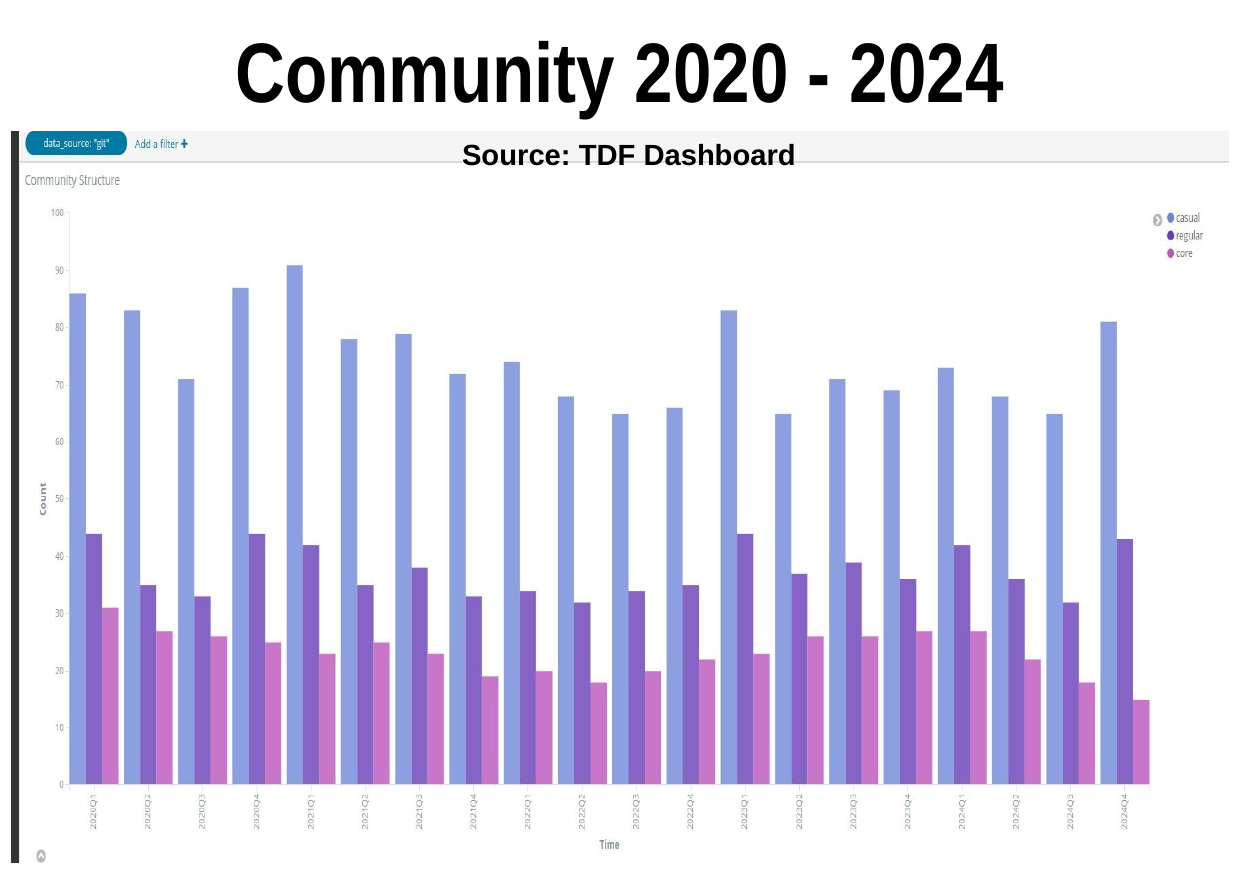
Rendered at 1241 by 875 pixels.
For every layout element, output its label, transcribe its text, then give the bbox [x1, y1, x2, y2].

title Community 2020 - 2024 [11, 12, 1229, 132]
picture [65, 140, 90, 147]
picture [11, 132, 1229, 863]
picture [45, 140, 63, 148]
text_box Source: TDF Dashboard [447, 131, 812, 185]
picture [95, 139, 108, 149]
